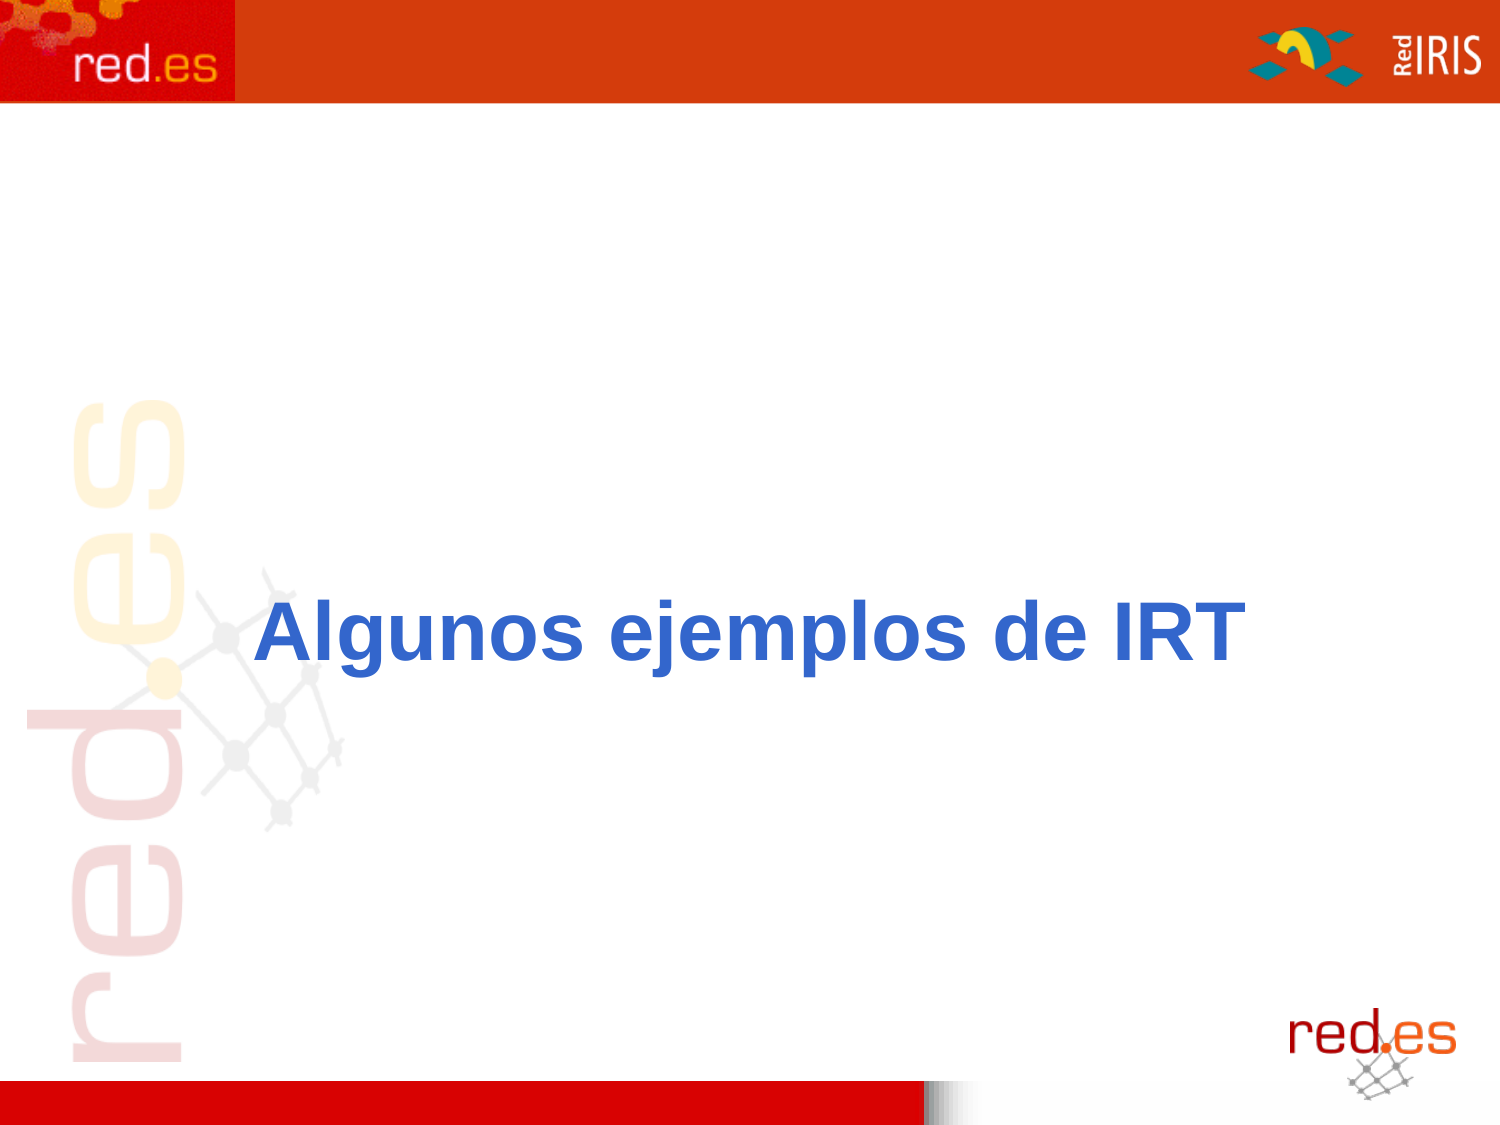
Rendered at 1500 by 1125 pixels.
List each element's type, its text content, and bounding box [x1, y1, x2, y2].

picture [1248, 27, 1481, 87]
subtitle Algunos ejemplos de IRT [75, 262, 1426, 1006]
picture [0, 0, 235, 101]
picture [27, 400, 345, 1062]
picture [0, 1008, 1500, 1125]
